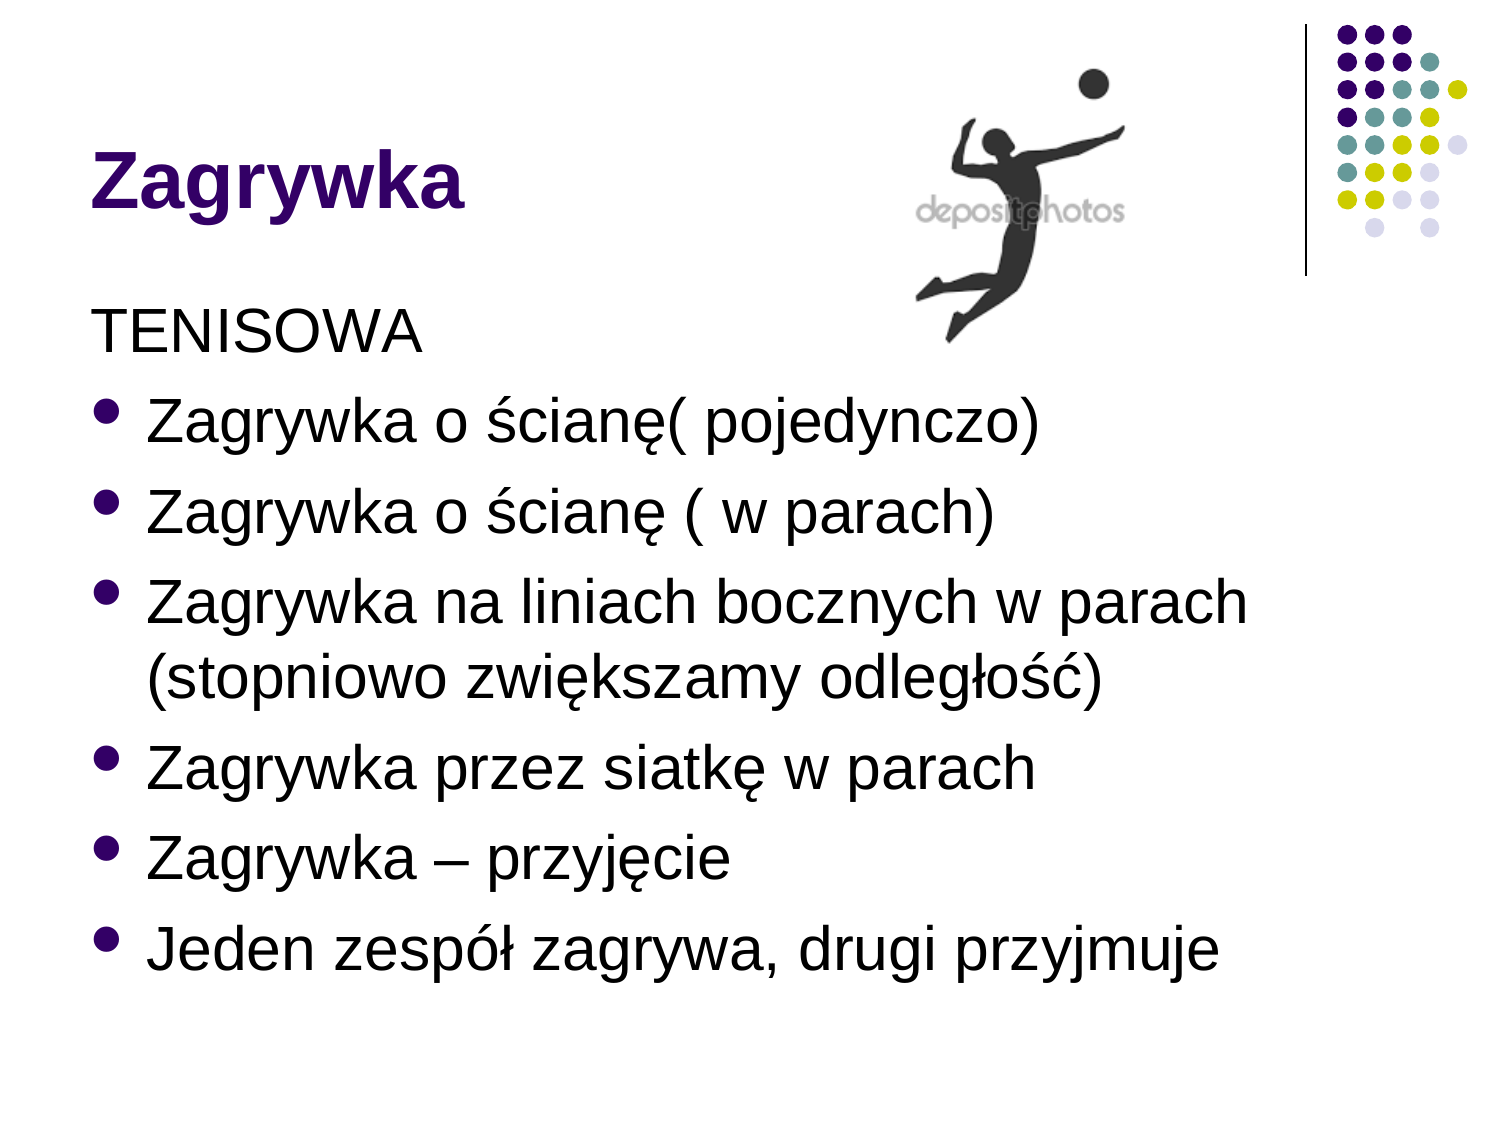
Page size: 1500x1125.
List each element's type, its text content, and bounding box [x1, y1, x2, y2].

title Zagrywka [74, 20, 1313, 233]
picture [844, 30, 1197, 383]
list TENISOWA Zagrywka o ścianę( pojedynczo) Zagrywka o ścianę ( w parach) Zagrywka na liniach bocznych w parach (stopniowo zwiększamy odległość) Zagrywka przez siatkę w parach Zagrywka – przyjęcie Jeden zespół zagrywa, drugi przyjmuje [75, 282, 1426, 1006]
